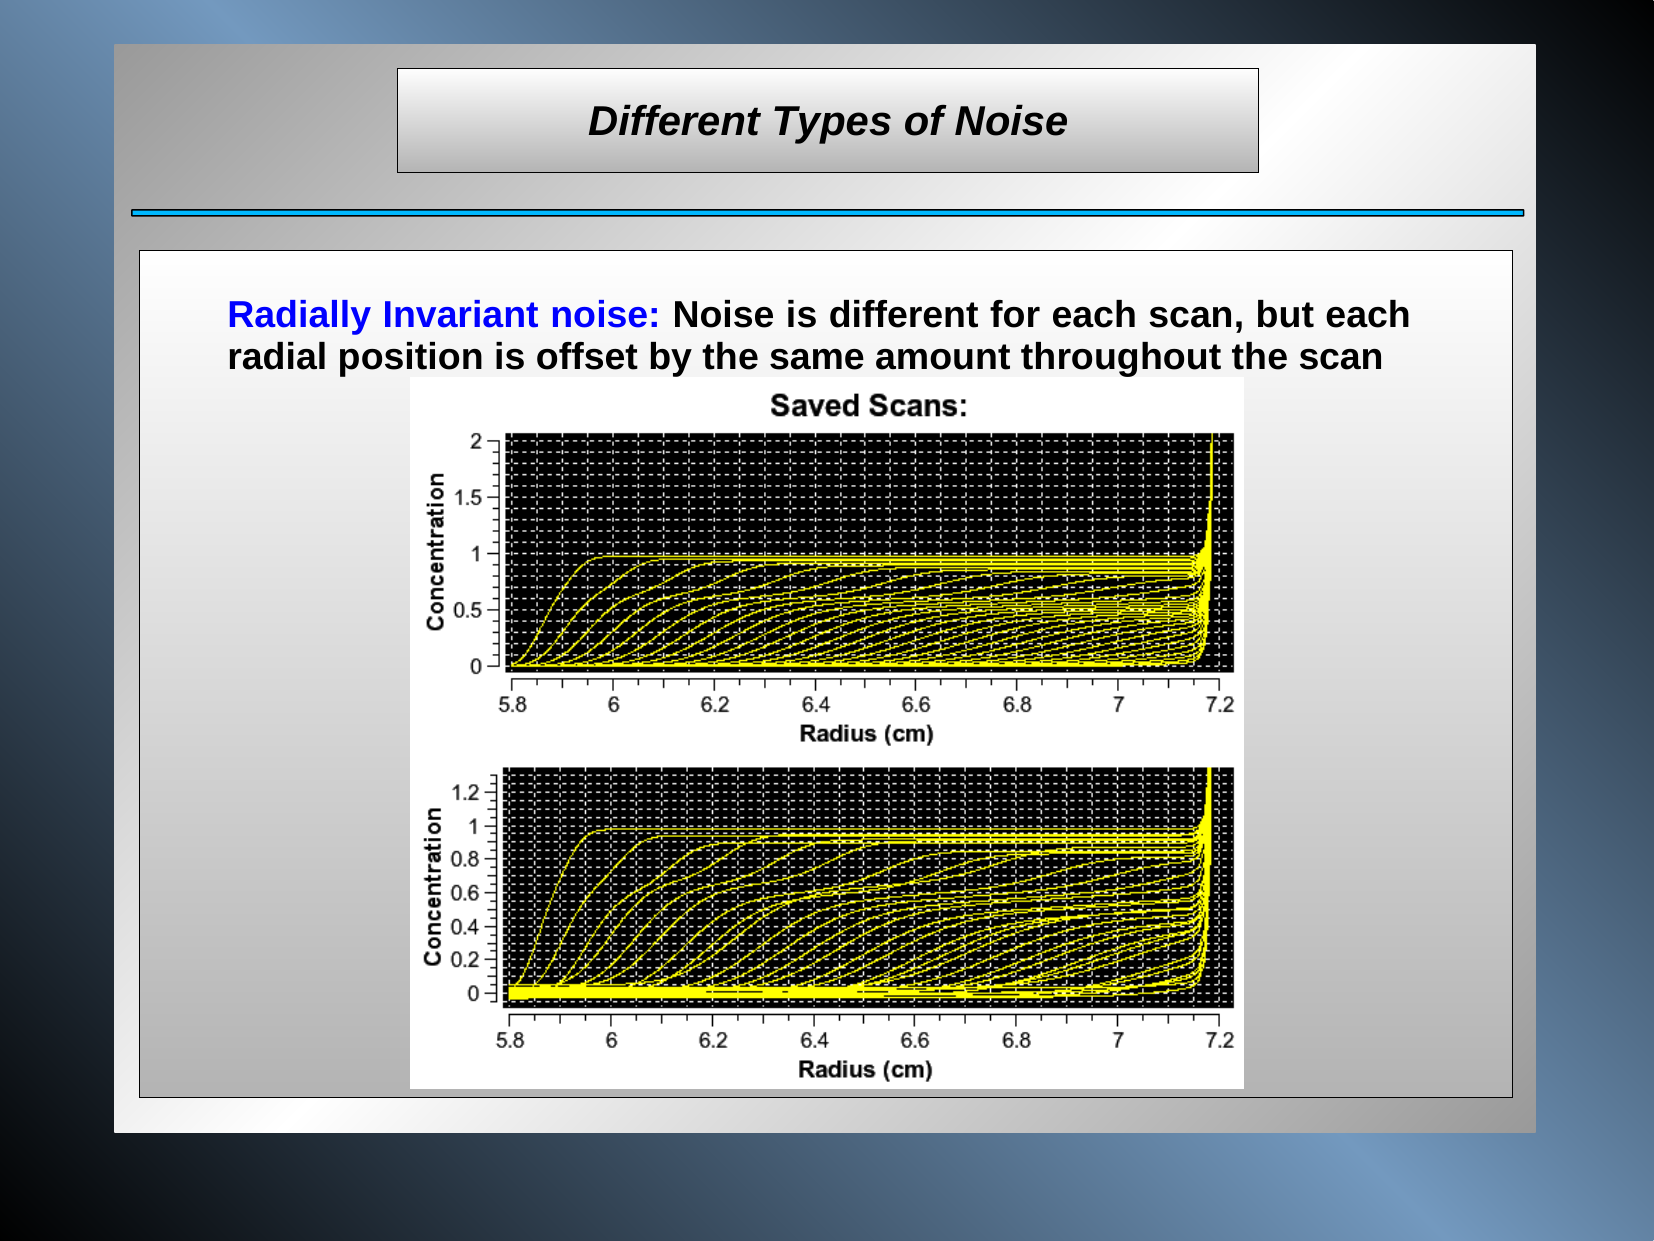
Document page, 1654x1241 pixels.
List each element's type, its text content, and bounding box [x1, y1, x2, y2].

text_box Radially Invariant noise: Noise is different for each scan, but each radial position is offset by the same amount throughout the scan [227, 293, 1427, 1026]
text_box Different Types of Noise [397, 68, 1259, 173]
picture [410, 377, 1244, 1089]
text_box [139, 250, 1513, 1098]
text_box [131, 209, 1524, 216]
